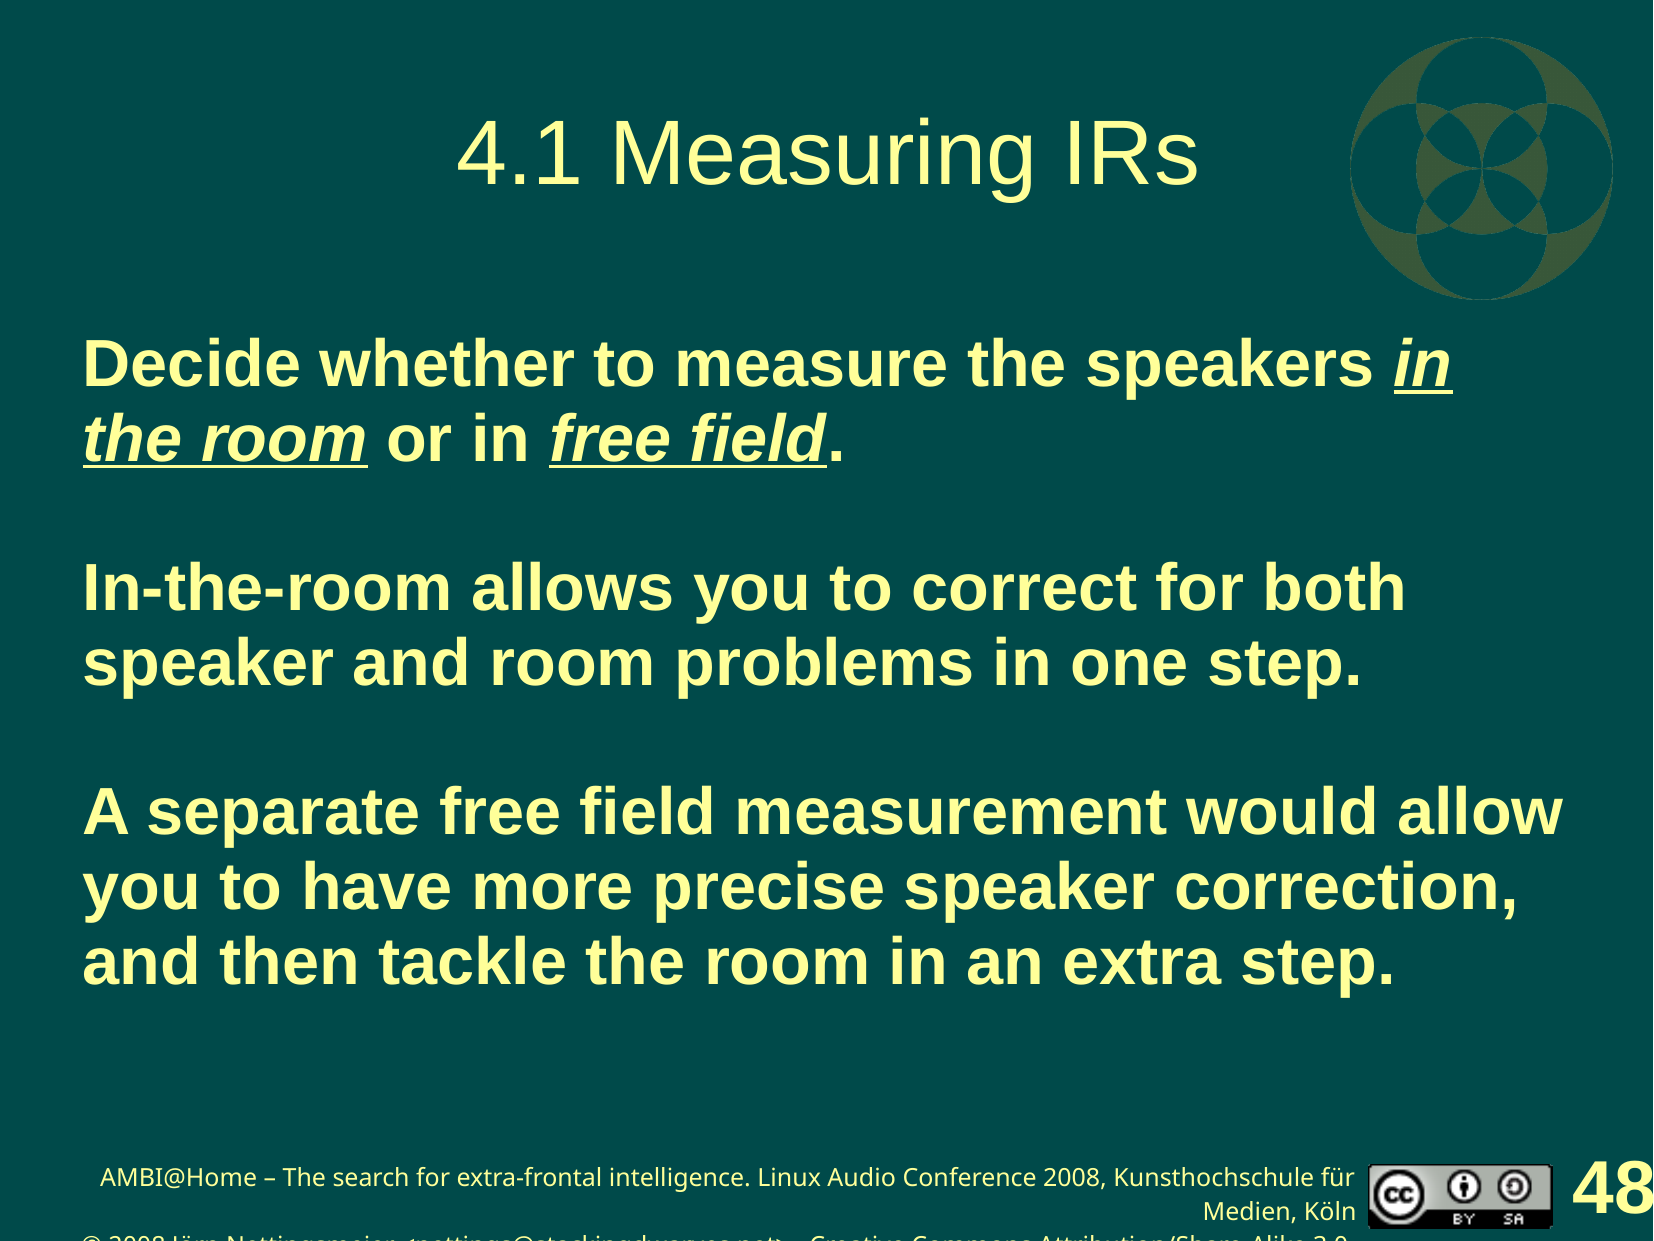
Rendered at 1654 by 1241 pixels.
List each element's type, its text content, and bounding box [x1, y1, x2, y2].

picture [1368, 1164, 1553, 1229]
subtitle Decide whether to measure the speakers in the room or in free field. In-the-room allows you to correct for both speaker and room problems in one step. A separate free field measurement would allow you to have more precise speaker correction, and then tackle the room in an extra step. [82, 297, 1571, 1102]
picture [1350, 37, 1613, 300]
title 4.1 Measuring IRs [82, 56, 1576, 250]
